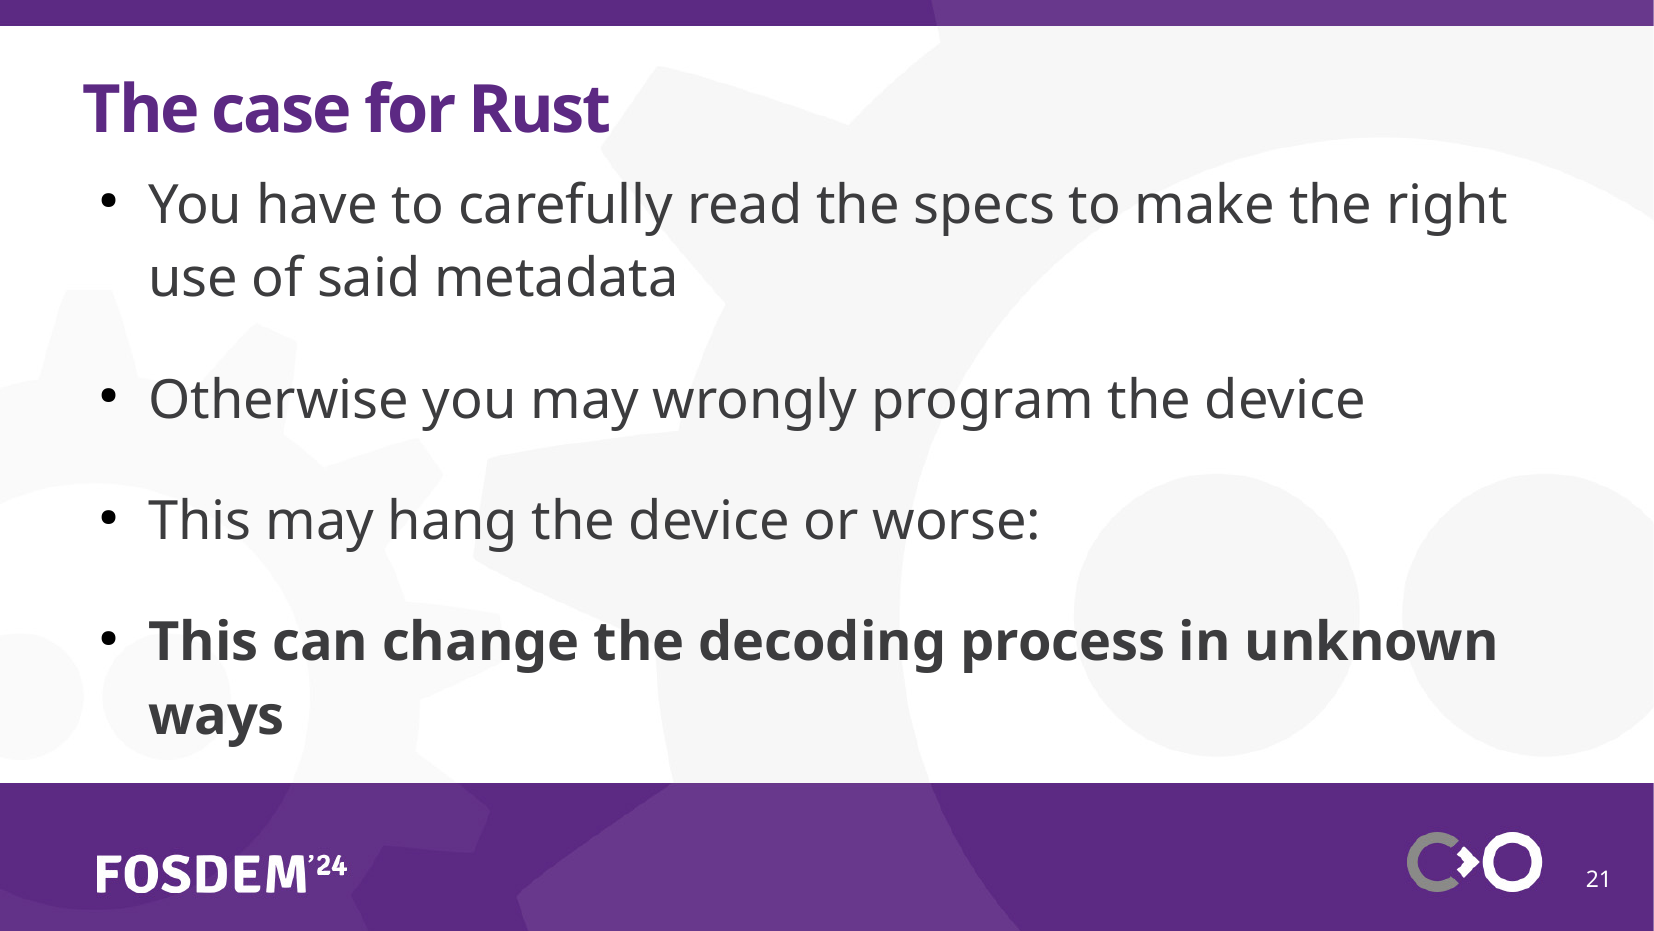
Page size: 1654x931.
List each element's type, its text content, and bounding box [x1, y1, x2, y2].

picture [0, 0, 1654, 931]
list You have to carefully read the specs to make the right use of said metadata Otherwise you may wrongly program the device This may hang the device or worse: This can change the decoding process in unknown ways [82, 165, 1571, 758]
title The case for Rust [82, 60, 1571, 154]
